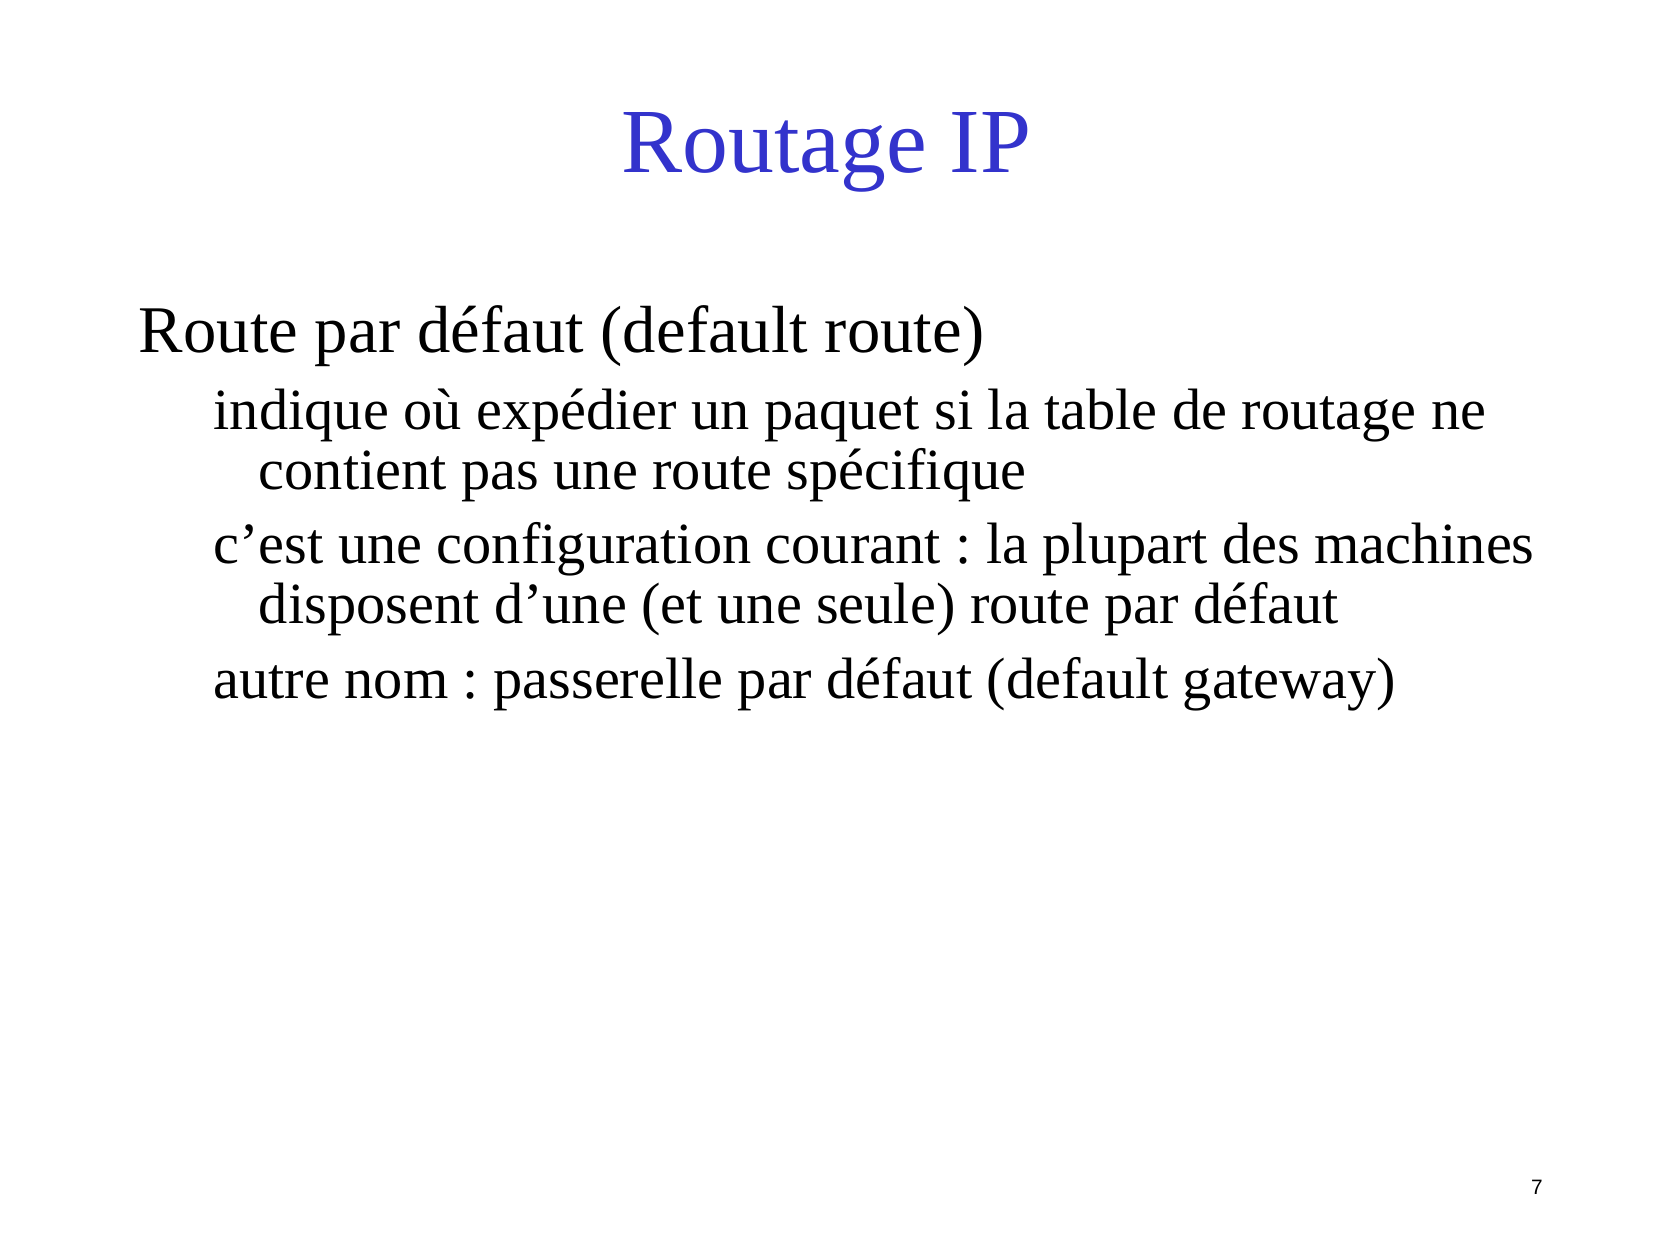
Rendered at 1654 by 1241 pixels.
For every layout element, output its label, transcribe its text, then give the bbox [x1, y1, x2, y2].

title Routage IP [123, 41, 1530, 248]
list Route par défaut (default route)‏ indique où expédier un paquet si la table de routage ne contient pas une route spécifique c’est une configuration courant : la plupart des machines disposent d’une (et une seule) route par défaut autre nom : passerelle par défaut (default gateway)‏ [123, 289, 1557, 1131]
